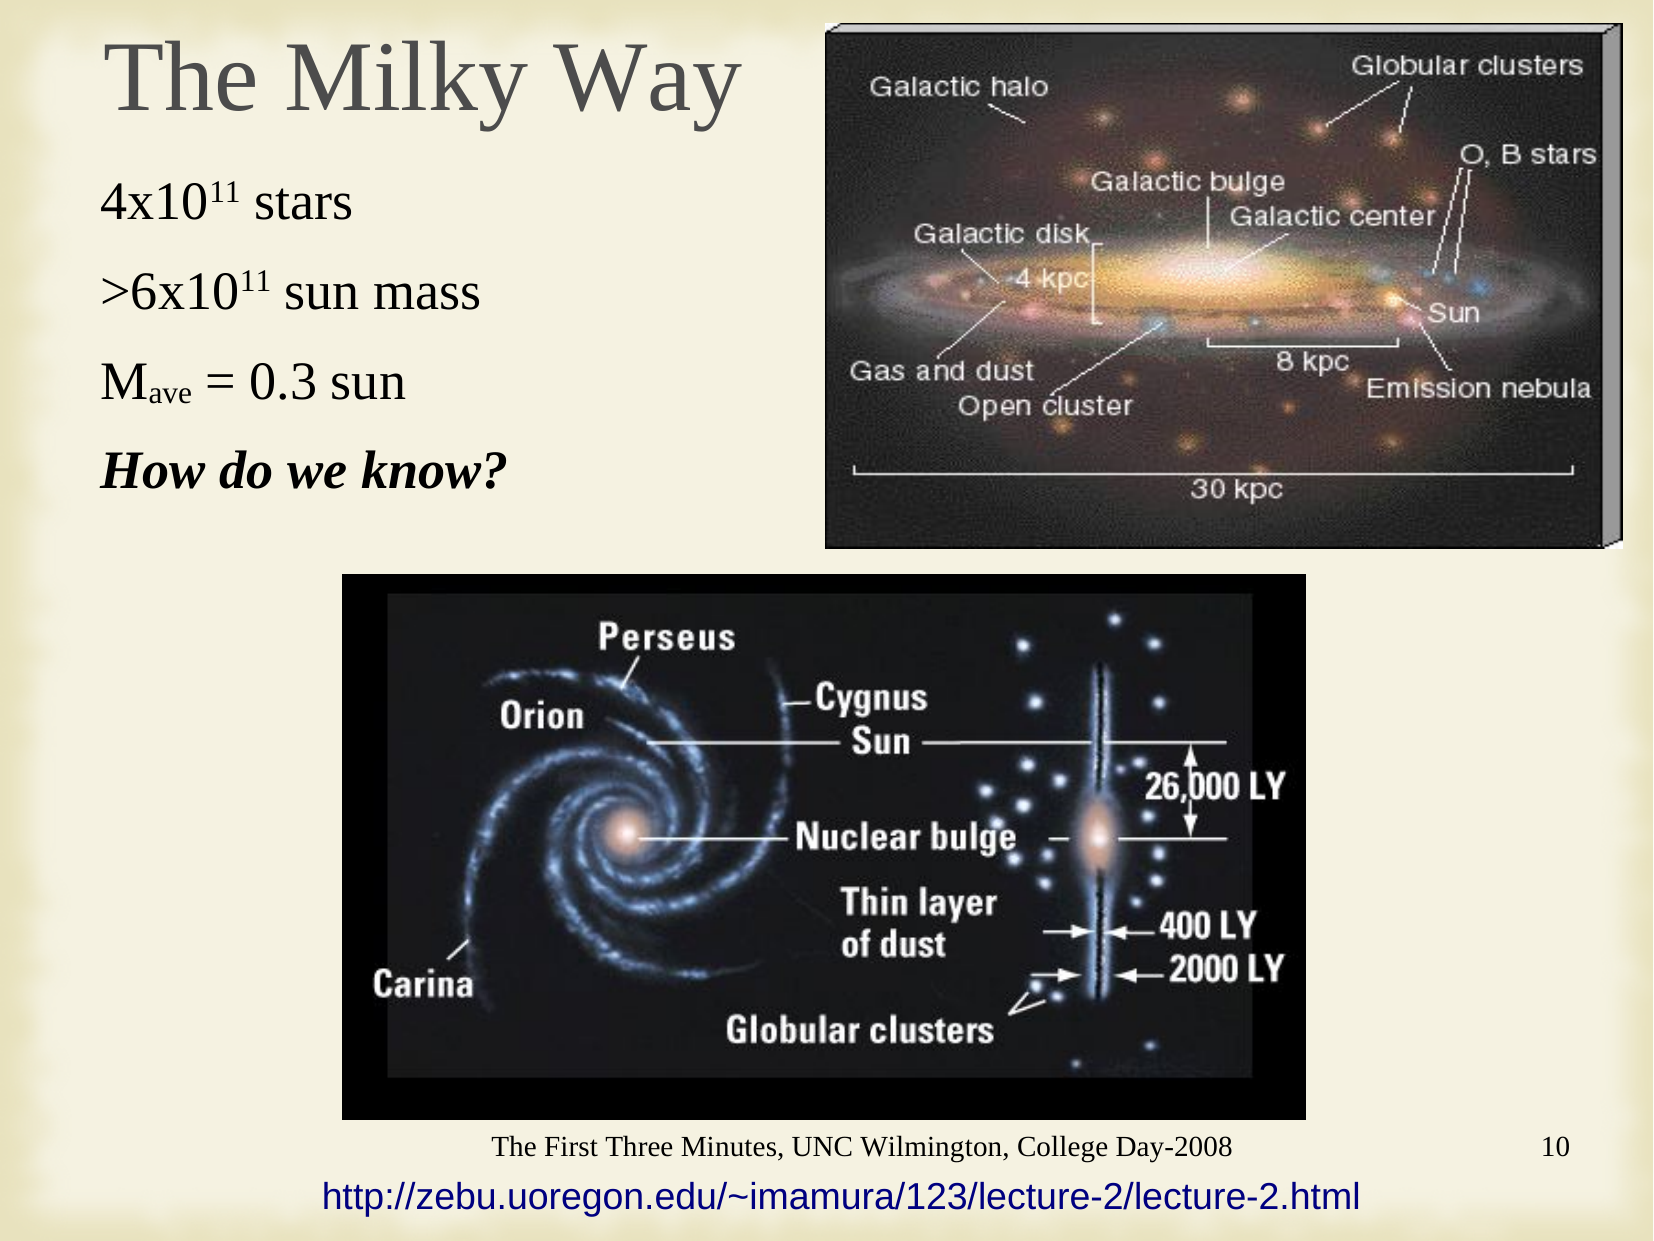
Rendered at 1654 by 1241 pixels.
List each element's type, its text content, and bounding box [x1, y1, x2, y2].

list 4x1011 stars >6x1011 sun mass Mave = 0.3 sun How do we know? [82, 171, 751, 547]
picture [0, 0, 1654, 1241]
text_box http://zebu.uoregon.edu/~imamura/123/lecture-2/lecture-2.html [307, 1168, 1376, 1226]
title The Milky Way [70, 0, 776, 180]
